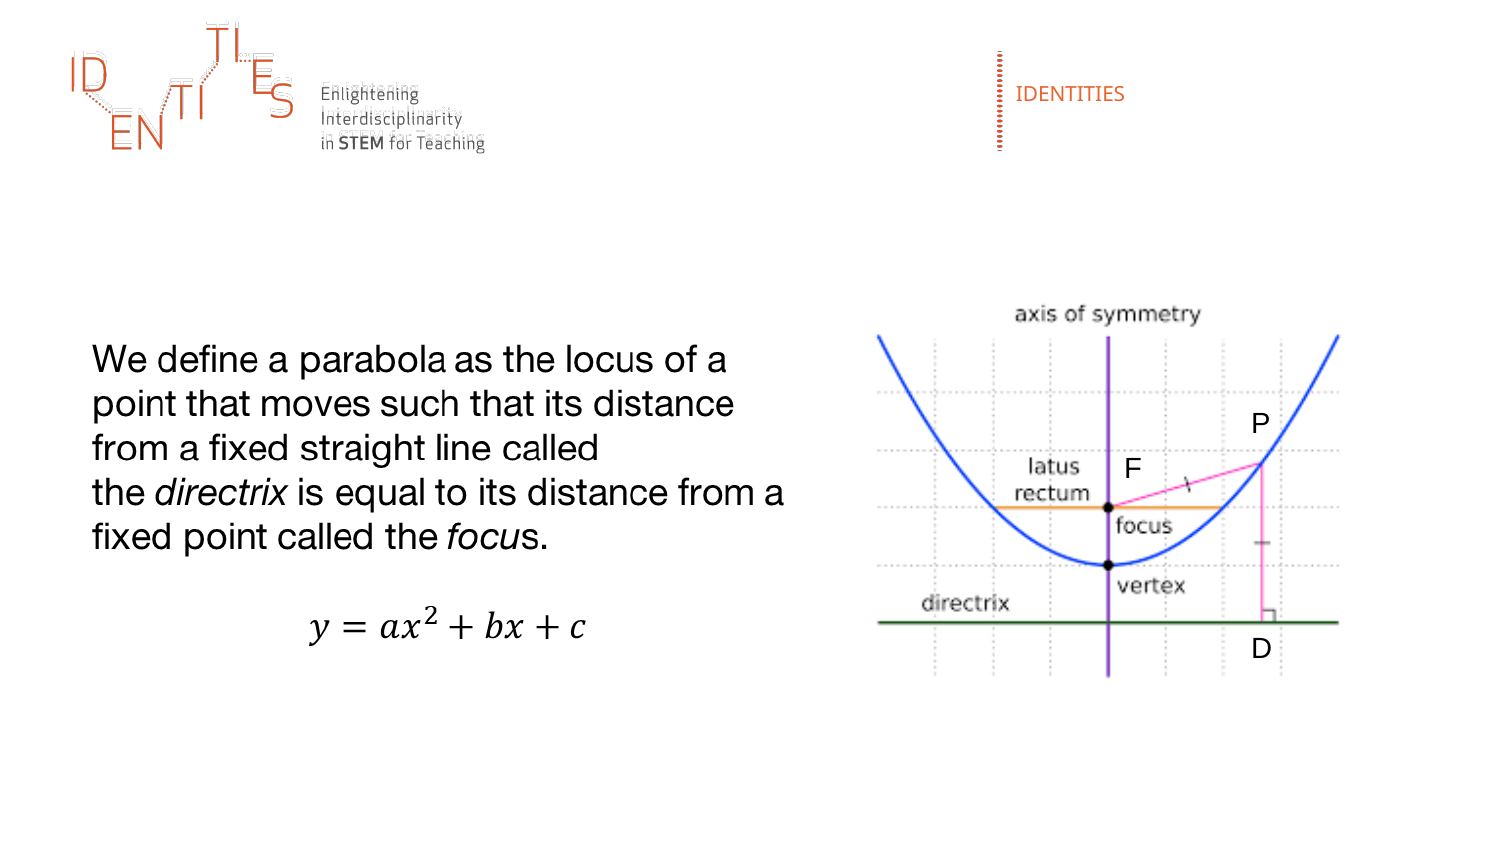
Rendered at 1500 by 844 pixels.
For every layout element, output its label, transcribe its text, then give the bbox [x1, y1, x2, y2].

text_box IDENTITIES [1005, 73, 1423, 133]
text_box [68, 325, 819, 659]
picture [866, 294, 1351, 690]
picture [71, 18, 485, 157]
text_box F [1109, 441, 1152, 493]
picture [997, 51, 1005, 151]
text_box D [1235, 621, 1279, 673]
text_box P [1235, 396, 1279, 448]
